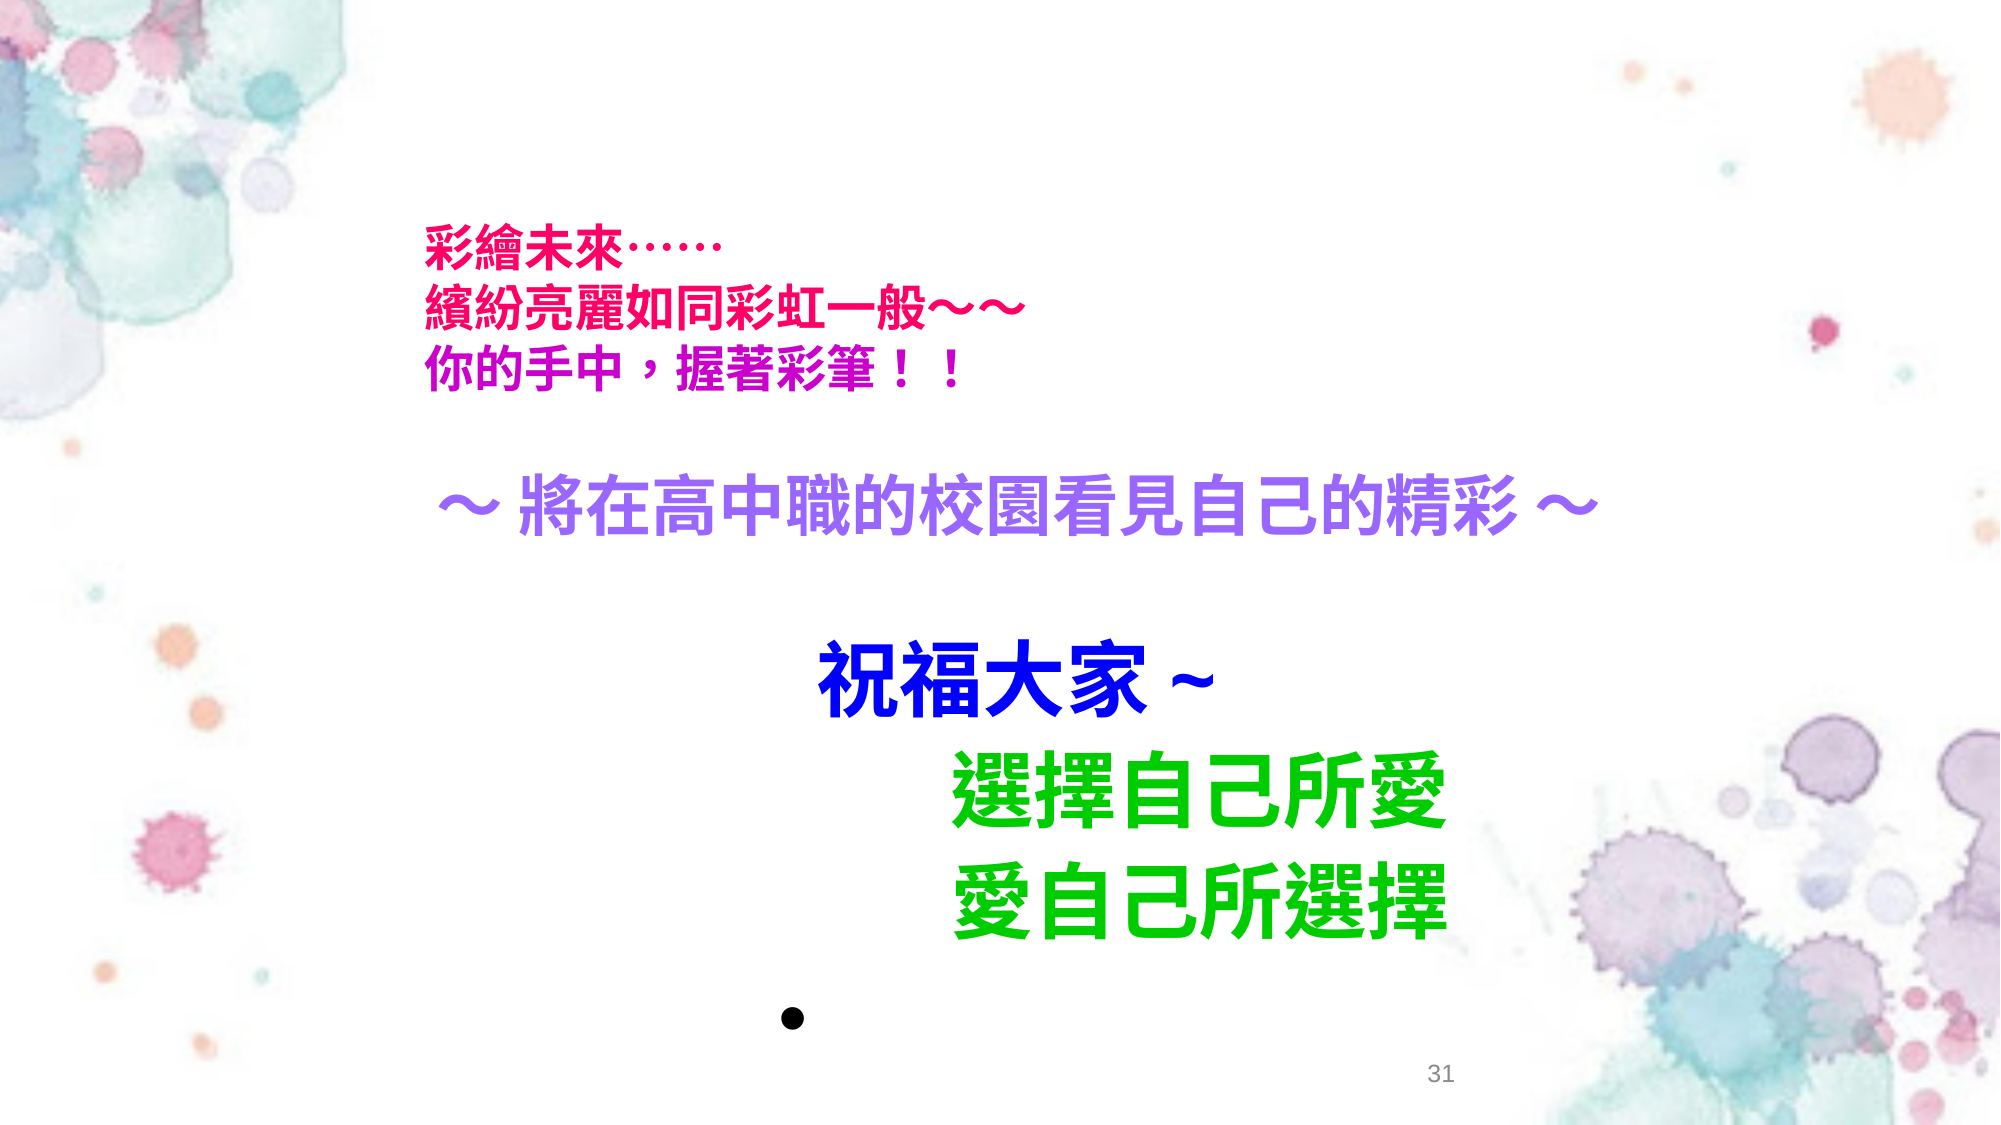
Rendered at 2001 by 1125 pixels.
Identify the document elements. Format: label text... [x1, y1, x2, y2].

title 彩繪未來…… 繽紛亮麗如同彩虹一般～～ 你的手中，握著彩筆！！ [409, 208, 1532, 466]
picture [0, 0, 2000, 1125]
list 祝福大家~ 選擇自己所愛 愛自己所選擇 [763, 631, 1676, 1010]
text_box ～ 將在高中職的校園看見自己的精彩 ～ [421, 456, 1650, 597]
text_box 31 [1412, 1042, 1863, 1103]
